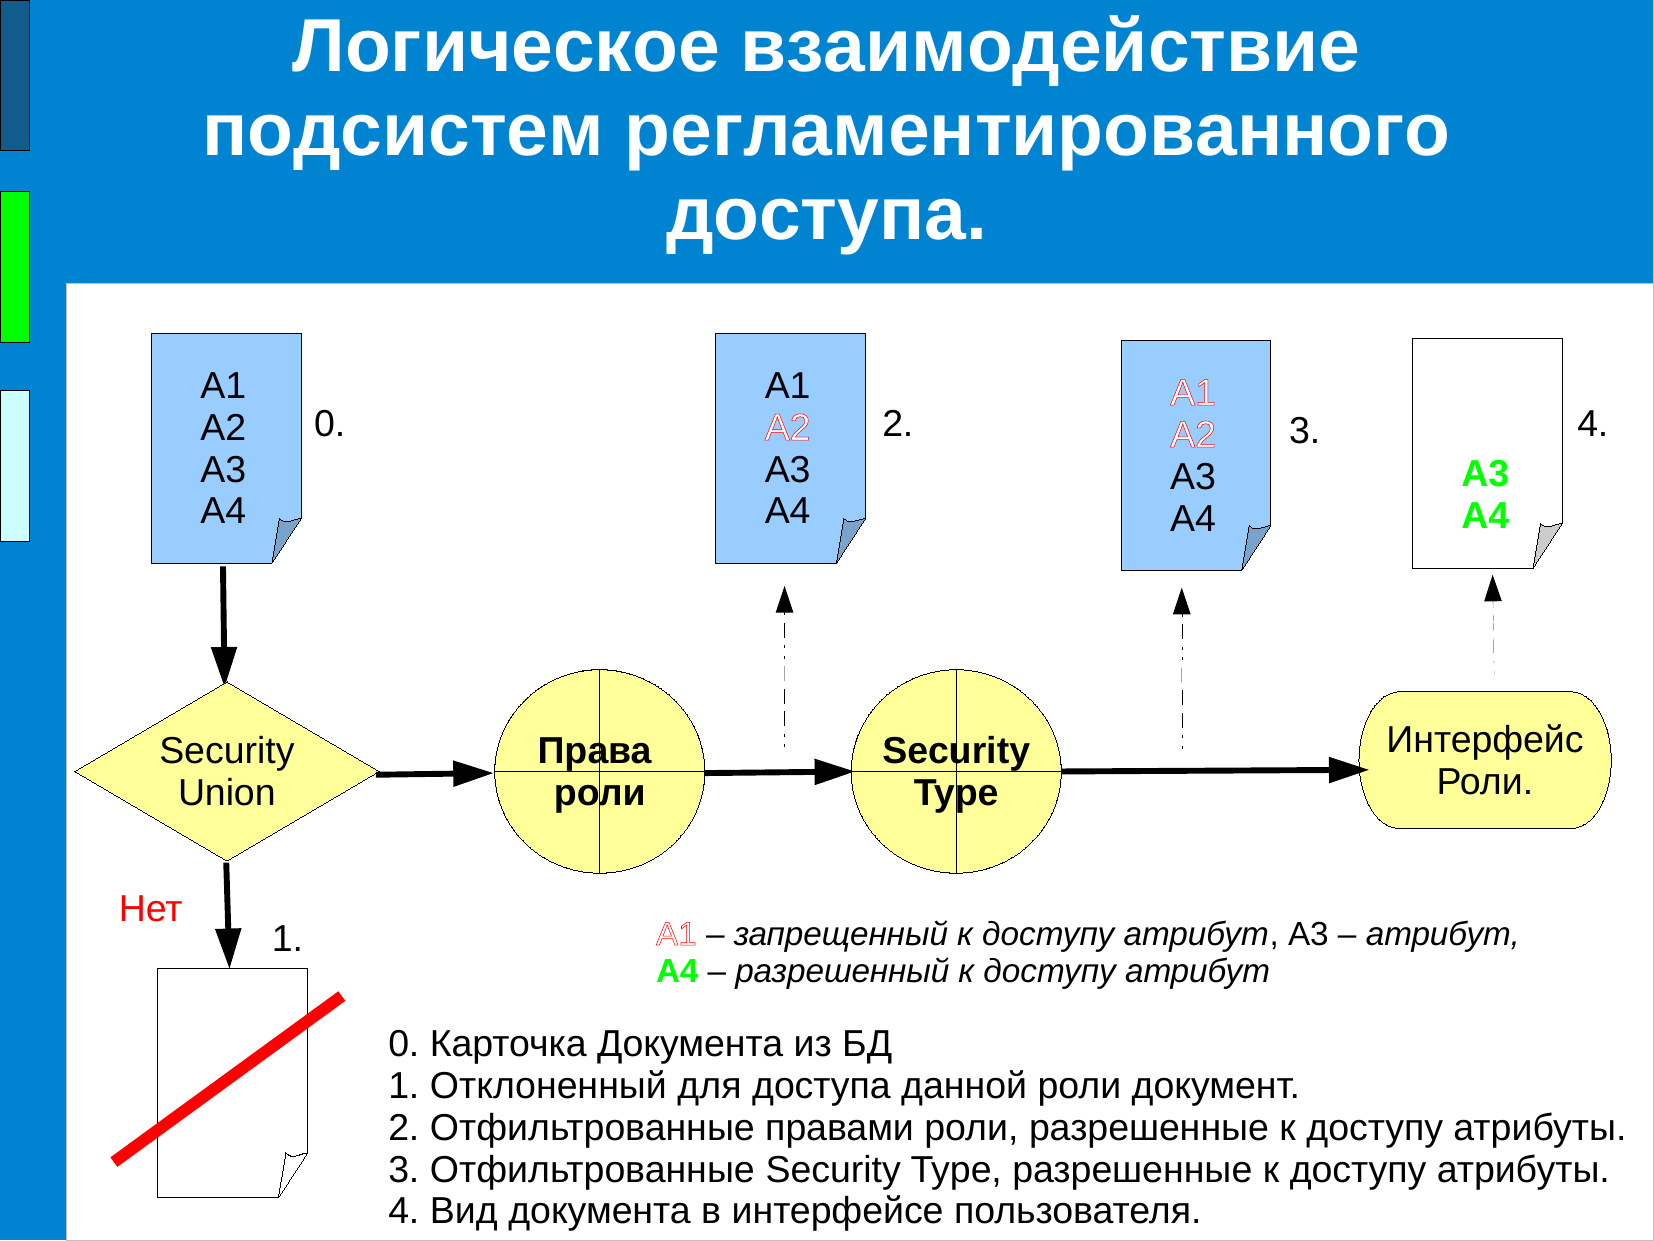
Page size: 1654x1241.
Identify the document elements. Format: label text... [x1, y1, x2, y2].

text_box Права роли [494, 669, 705, 874]
text_box Интерфейс Роли. [1358, 691, 1612, 829]
text_box А3 А4 [1446, 361, 1525, 545]
text_box А1 А2 А3 А4 [185, 356, 261, 540]
text_box 2. [867, 394, 929, 452]
text_box 0. [299, 394, 361, 452]
text_box Security Type [851, 669, 1062, 874]
title Логическое взаимодействие подсистем регламентированного доступа. [82, 3, 1571, 256]
text_box А1 А2 А3 А4 [1155, 363, 1231, 547]
text_box [715, 333, 866, 564]
text_box Нет [104, 880, 198, 938]
text_box 0. Карточка Документа из БД 1. Отклоненный для доступа данной роли документ. 2. Отфильтрованные правами роли, разрешенные к доступу атрибуты. 3. Отфильтрованные Security Type, разрешенные к доступу атрибуты. 4. Вид документа в интерфейсе пользователя. [373, 1014, 1653, 1240]
text_box 3. [1274, 401, 1336, 459]
text_box [1121, 340, 1271, 571]
text_box 1. [257, 909, 319, 967]
text_box [1412, 338, 1563, 569]
text_box А1 – запрещенный к доступу атрибут, А3 – атрибут, А4 – разрешенный к доступу атрибут [641, 907, 1641, 1003]
text_box Security Union [74, 681, 379, 861]
text_box [151, 333, 302, 564]
text_box А1 А2 А3 А4 [750, 356, 826, 540]
text_box 4. [1562, 394, 1624, 452]
